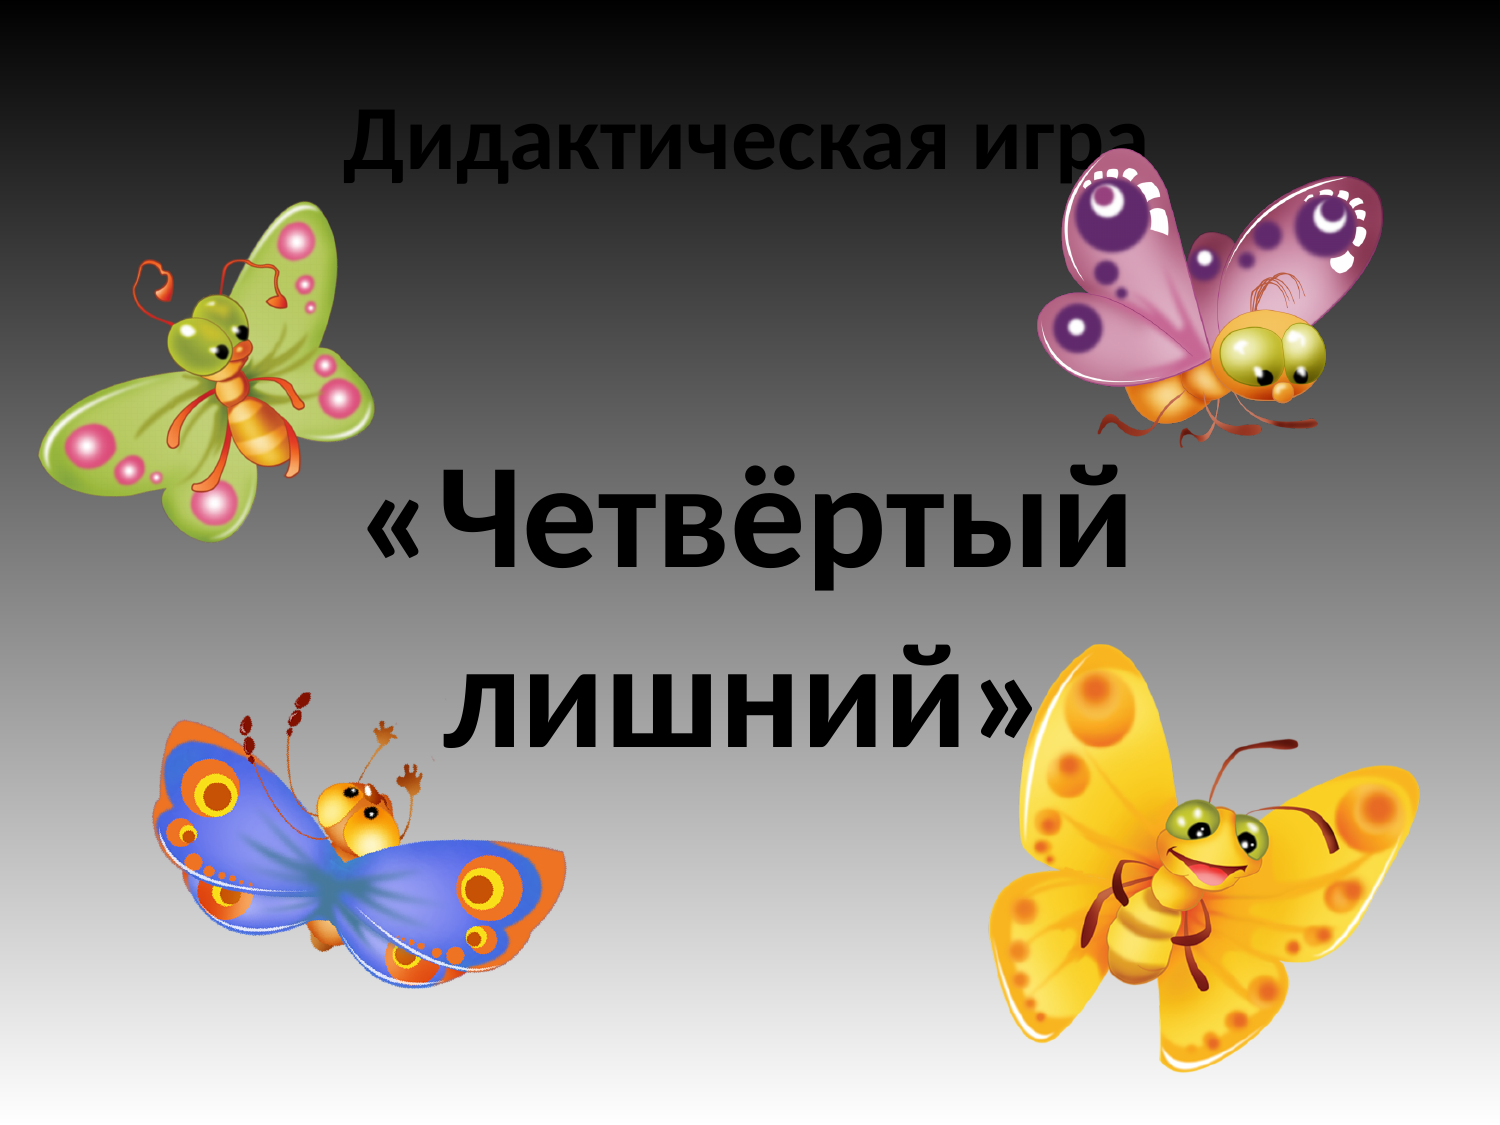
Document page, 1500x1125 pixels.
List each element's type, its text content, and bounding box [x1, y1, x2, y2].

picture [972, 632, 1435, 1090]
picture [972, 70, 1465, 563]
picture [0, 164, 421, 609]
picture [46, 562, 609, 1125]
text_box Дидактическая игра [328, 70, 972, 196]
text_box «Четвёртый лишний» [117, 410, 1376, 786]
